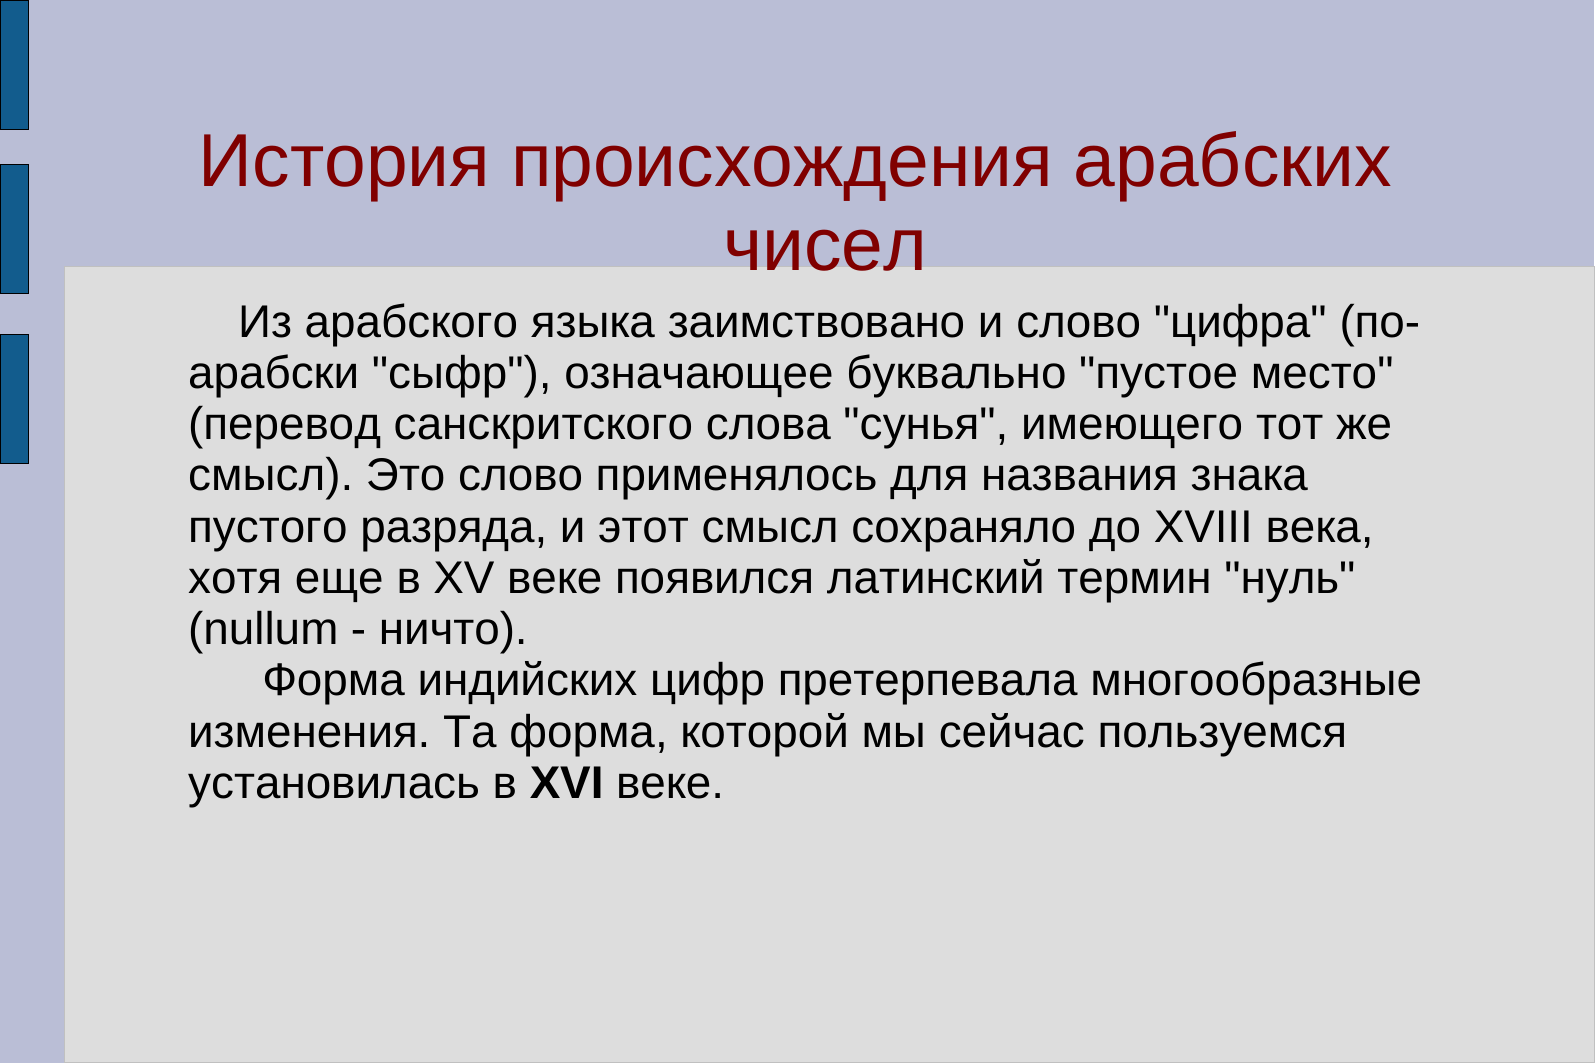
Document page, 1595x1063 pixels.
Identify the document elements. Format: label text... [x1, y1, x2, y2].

title История происхождения арабских чисел [114, 118, 1477, 287]
list Из арабского языка заимствовано и слово "цифра" (по-арабски "сыфр"), означающее буквально "пустое место" (перевод санскритского слова "сунья", имеющего тот же смысл). Это слово применялось для названия знака пустого разряда, и этот смысл сохраняло до XVIII века, хотя еще в XV веке появился латинский термин "нуль" (nullum - ничто). Форма индийских цифр претерпевала многообразные изменения. Та форма, которой мы сейчас пользуемся установилась в XVI веке. [117, 295, 1479, 966]
